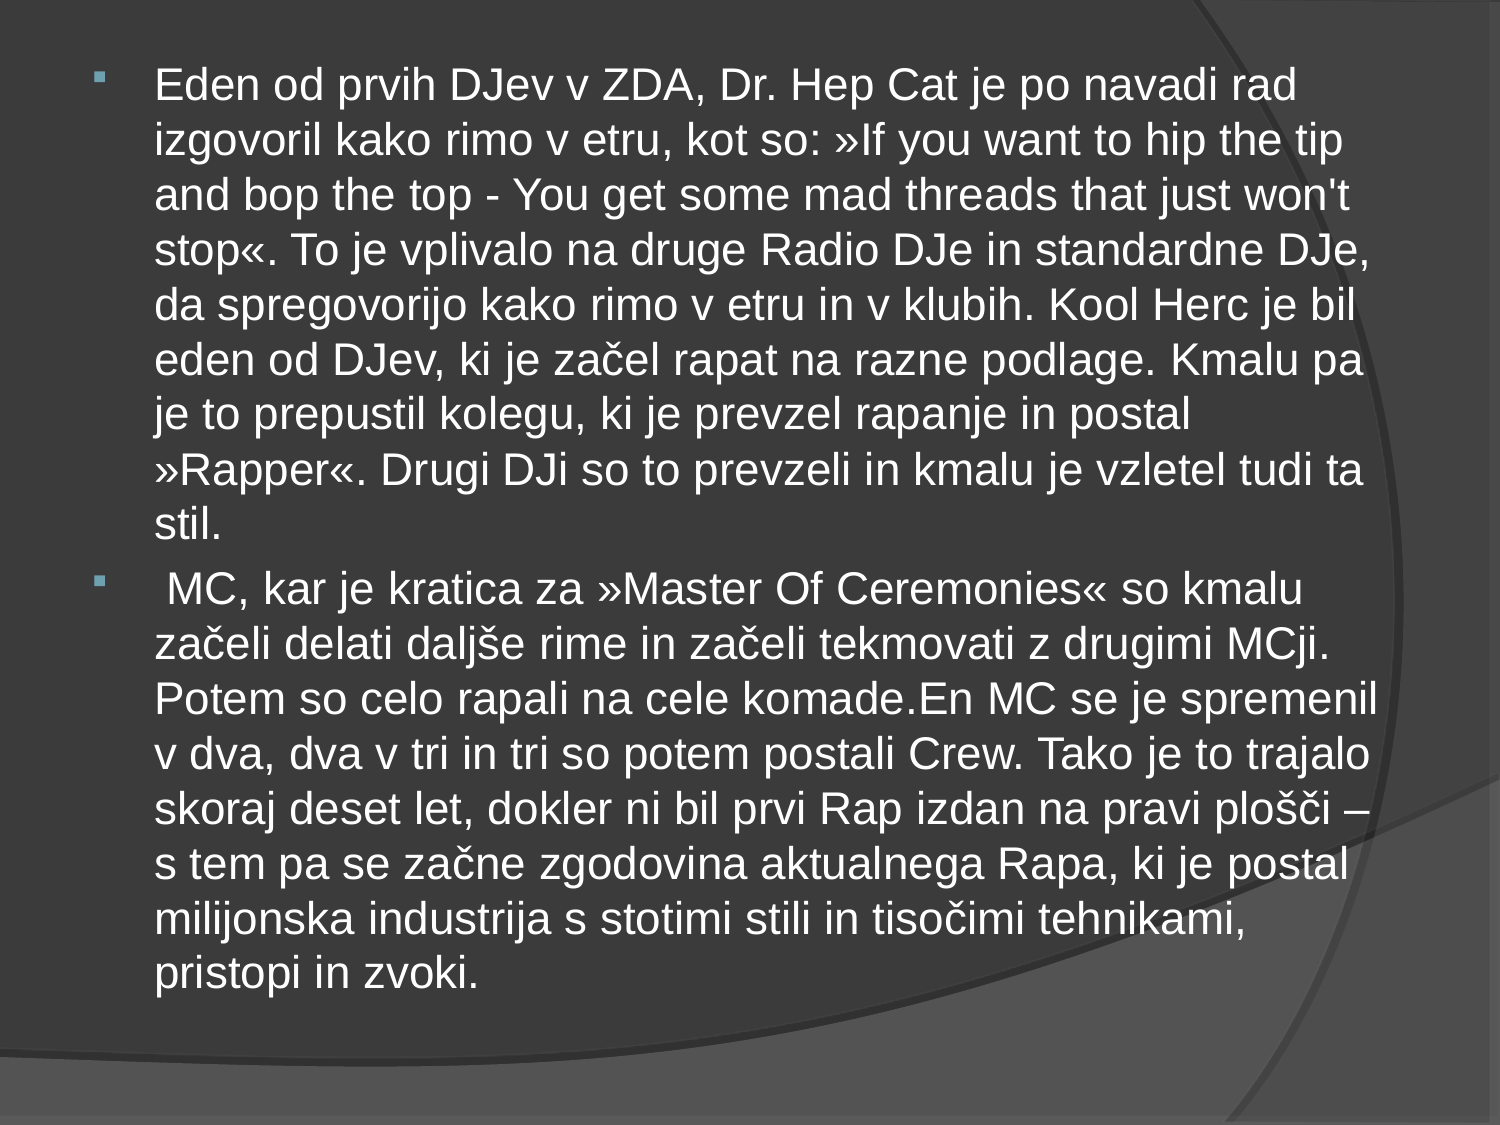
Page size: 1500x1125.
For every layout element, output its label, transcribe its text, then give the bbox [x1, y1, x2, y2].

list Eden od prvih DJev v ZDA, Dr. Hep Cat je po navadi rad izgovoril kako rimo v etru, kot so: »If you want to hip the tip and bop the top - You get some mad threads that just won't stop«. To je vplivalo na druge Radio DJe in standardne DJe, da spregovorijo kako rimo v etru in v klubih. Kool Herc je bil eden od DJev, ki je začel rapat na razne podlage. Kmalu pa je to prepustil kolegu, ki je prevzel rapanje in postal »Rapper«. Drugi DJi so to prevzeli in kmalu je vzletel tudi ta stil. MC, kar je kratica za »Master Of Ceremonies« so kmalu začeli delati daljše rime in začeli tekmovati z drugimi MCji. Potem so celo rapali na cele komade.En MC se je spremenil v dva, dva v tri in tri so potem postali Crew. Tako je to trajalo skoraj deset let, dokler ni bil prvi Rap izdan na pravi plošči – s tem pa se začne zgodovina aktualnega Rapa, ki je postal milijonska industrija s stotimi stili in tisočimi tehnikami, pristopi in zvoki. [70, 46, 1421, 1079]
